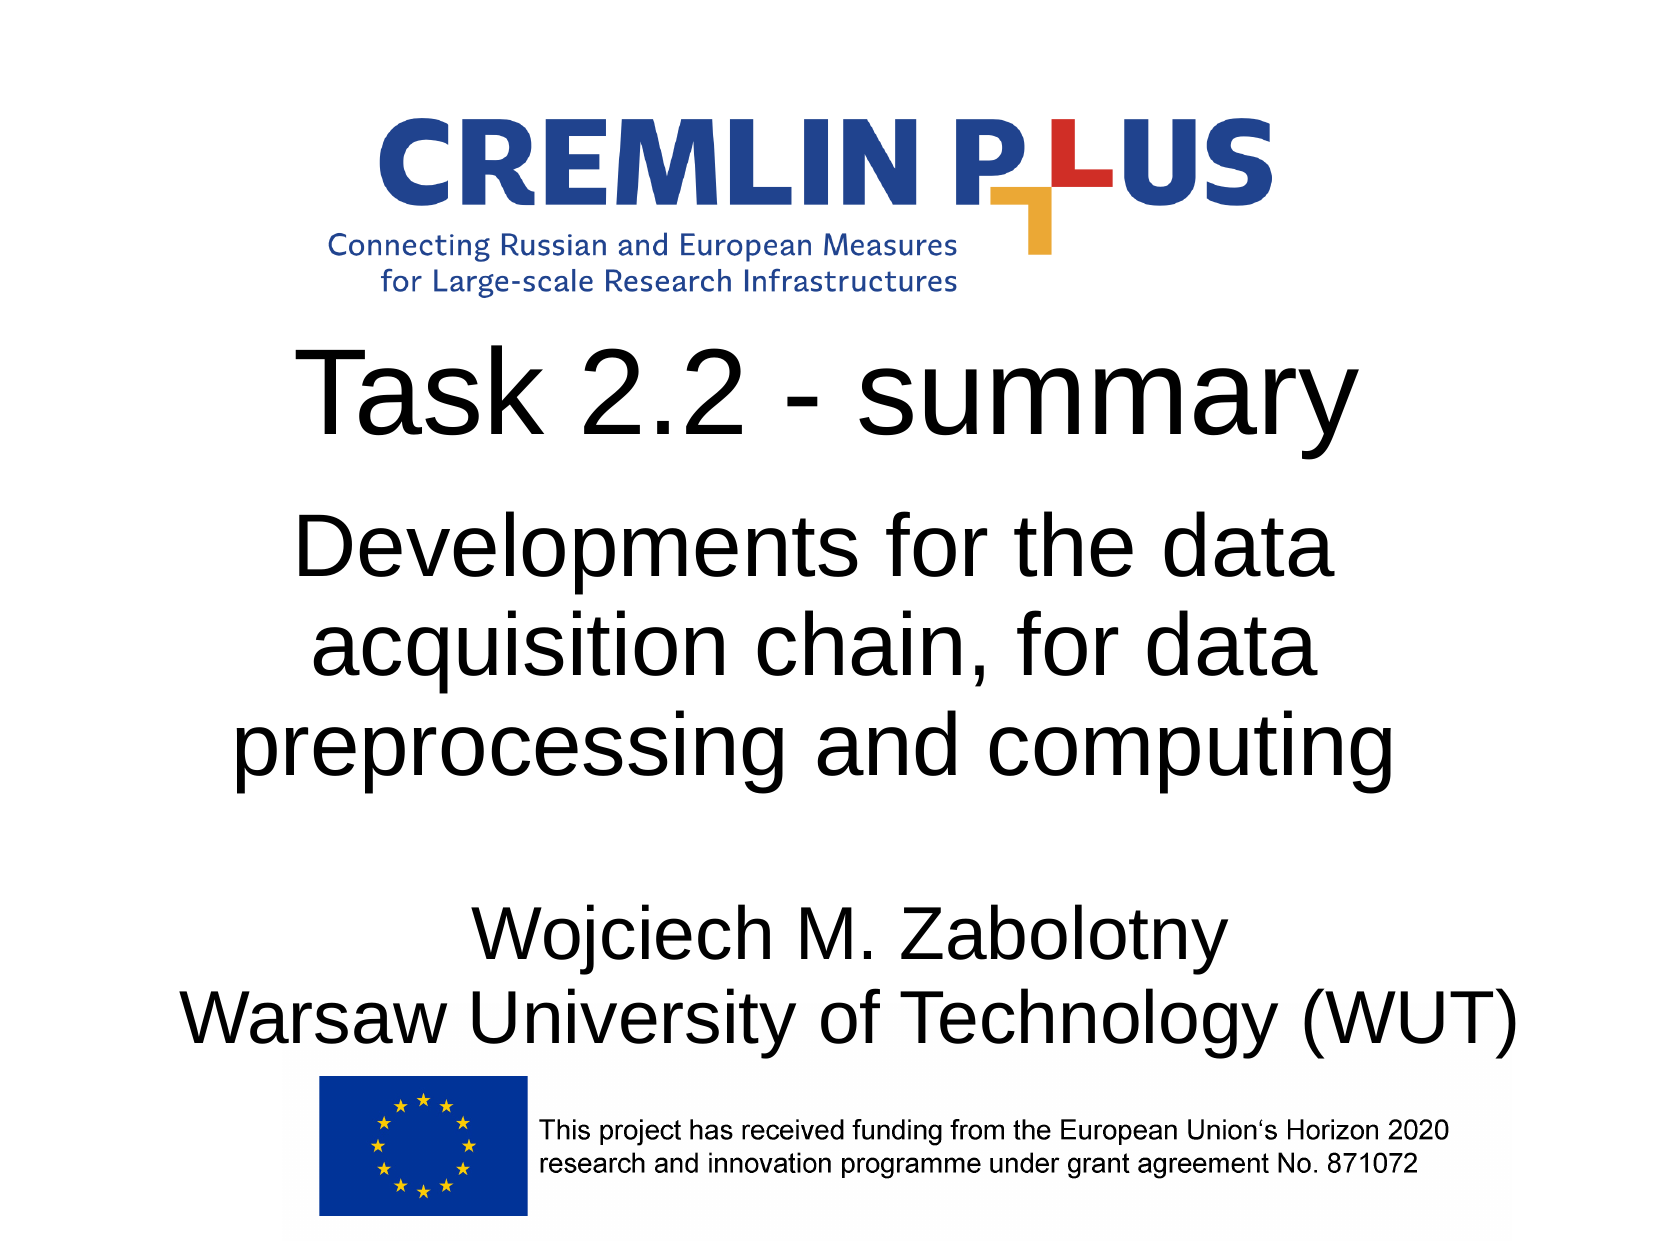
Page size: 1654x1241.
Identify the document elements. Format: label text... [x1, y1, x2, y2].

subtitle Developments for the data acquisition chain, for data preprocessing and computing [70, 496, 1559, 794]
title Task 2.2 - summary [82, 289, 1571, 497]
picture [282, 1097, 1512, 1241]
picture [291, 53, 1347, 331]
text_box Wojciech M. Zabolotny Warsaw University of Technology (WUT) [106, 854, 1595, 1097]
